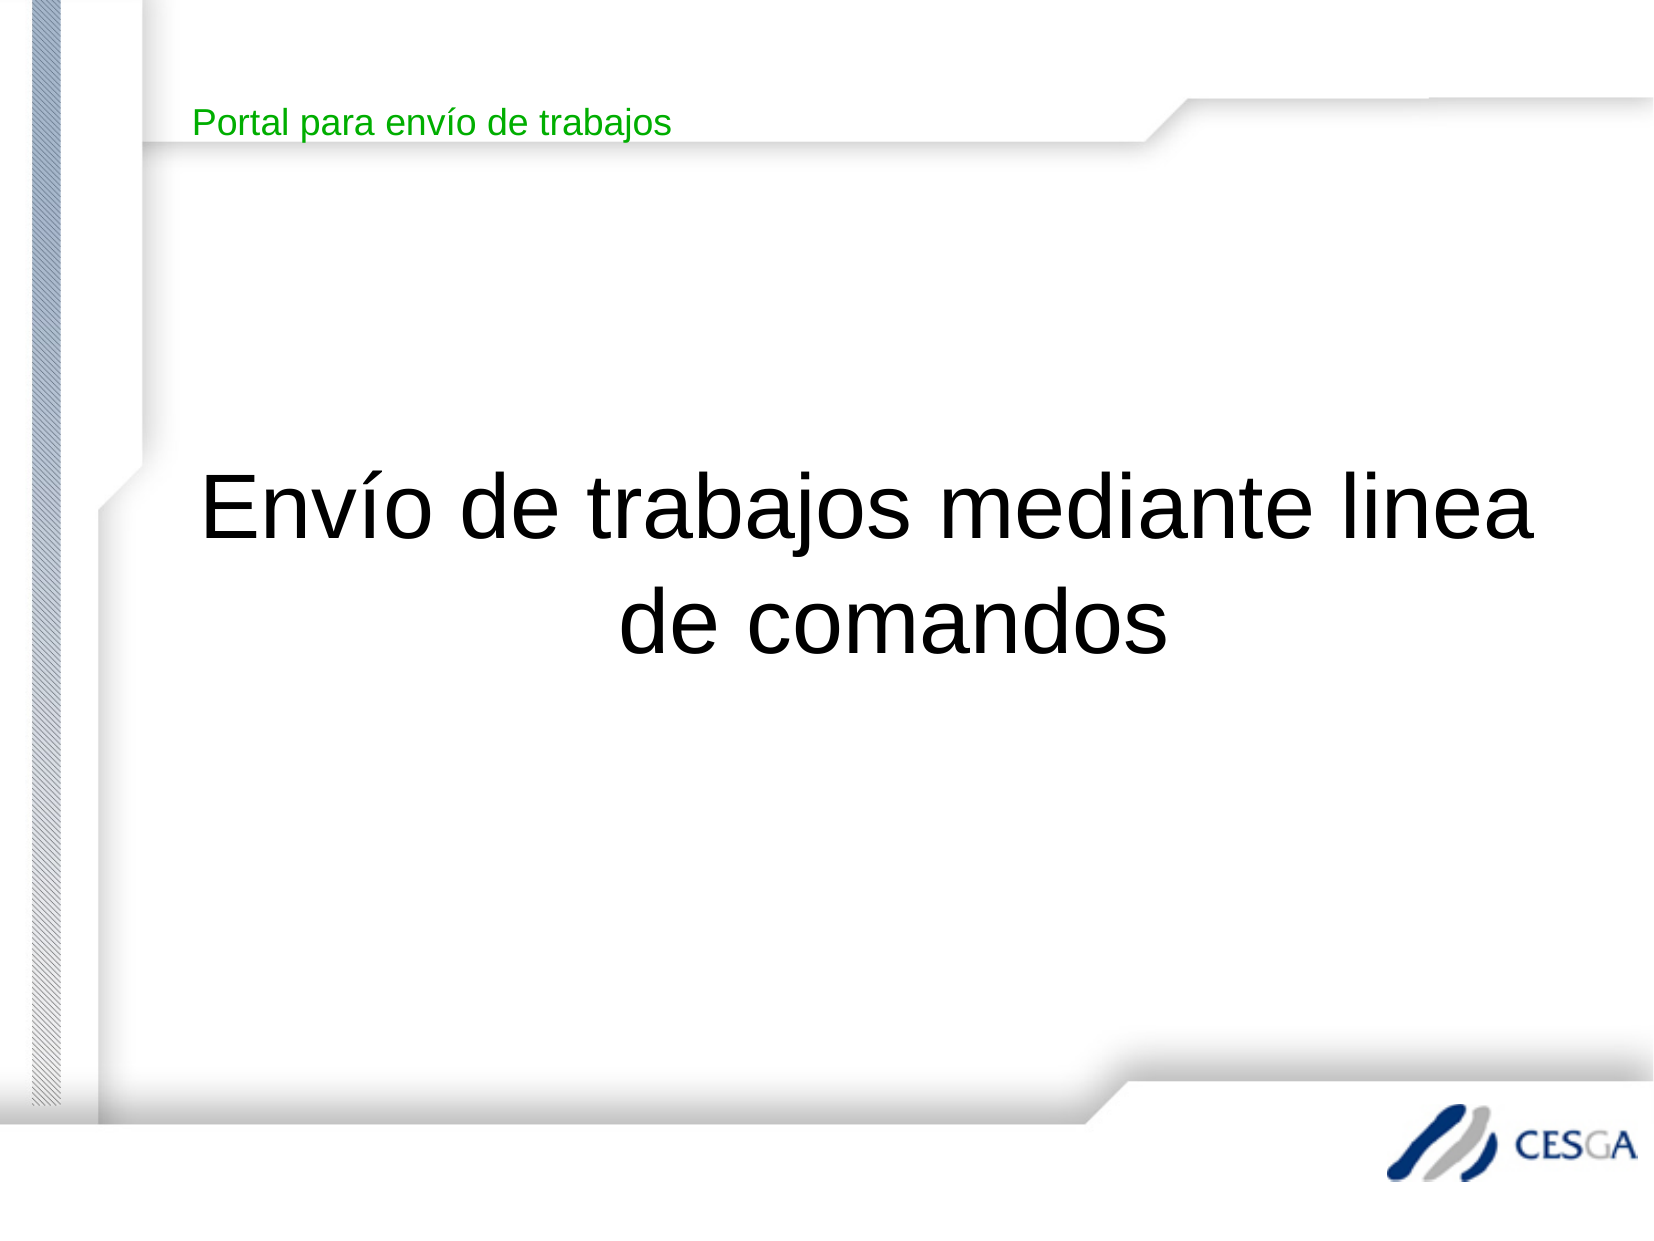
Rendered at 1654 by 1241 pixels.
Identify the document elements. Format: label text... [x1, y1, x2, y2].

text_box Portal para envío de trabajos [177, 88, 739, 150]
picture [0, 0, 1654, 1241]
text_box Envío de trabajos mediante linea de comandos [177, 442, 1542, 1095]
